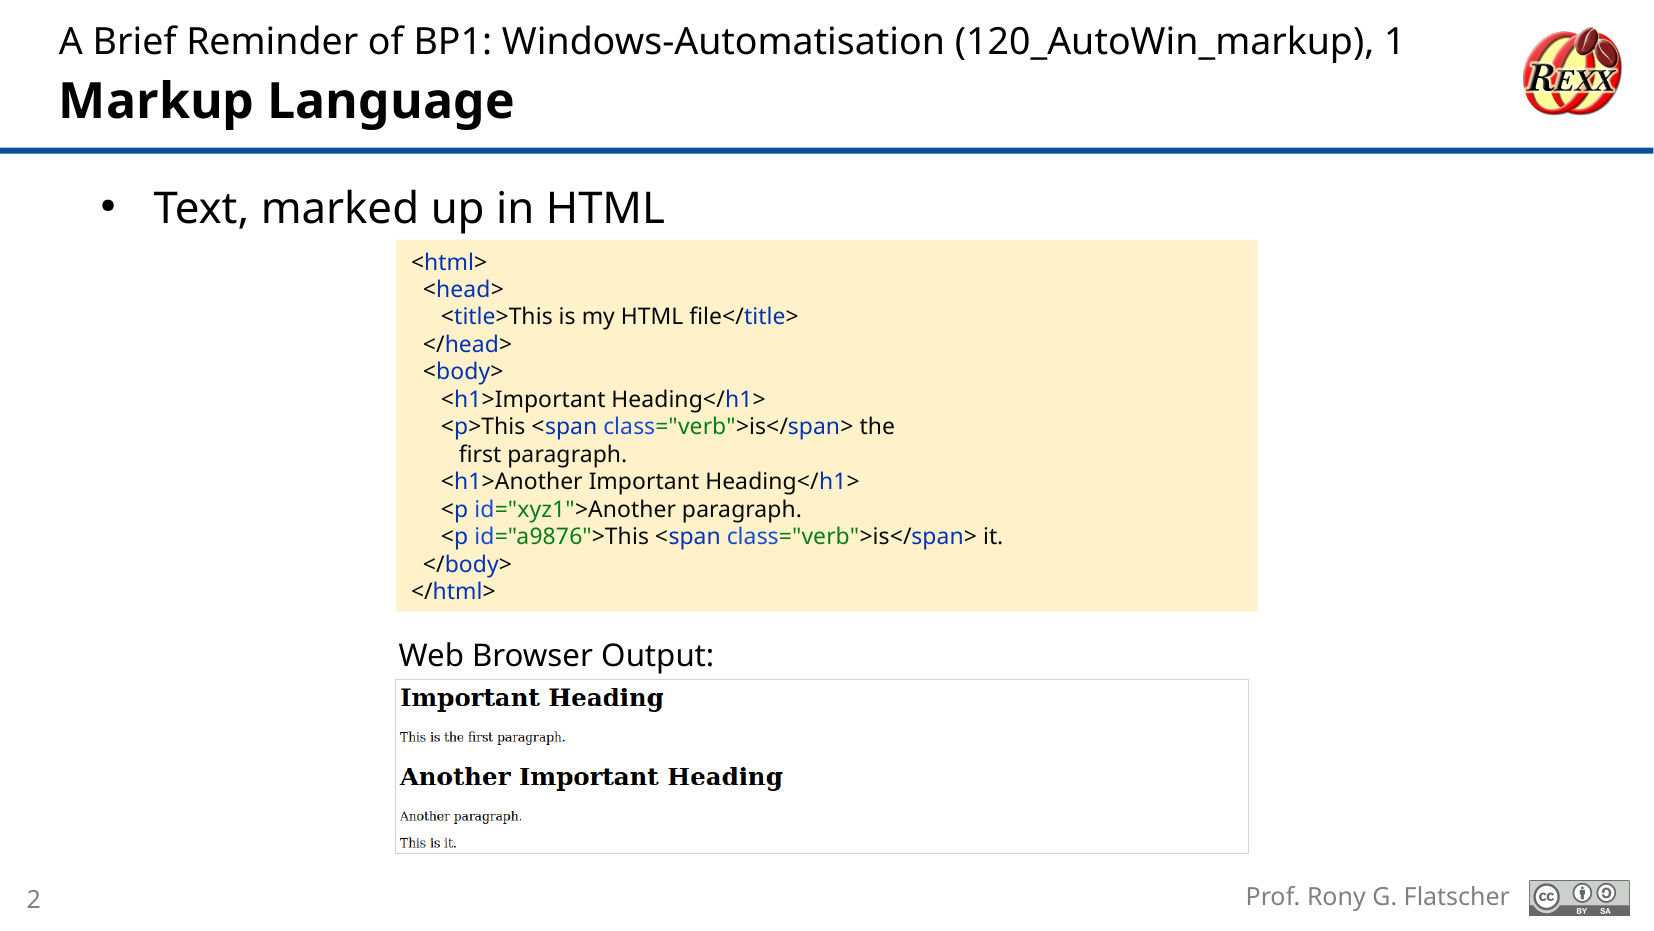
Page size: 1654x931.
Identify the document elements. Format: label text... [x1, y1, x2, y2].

text_box <html> <head> <title>This is my HTML file</title> </head> <body> <h1>Important Heading</h1> <p>This <span class="verb">is</span> the first paragraph. <h1>Another Important Heading</h1> <p id="xyz1">Another paragraph. <p id="a9876">This <span class="verb">is</span> it. </body> </html> [396, 239, 1258, 612]
text_box Web Browser Output: [383, 626, 1564, 682]
title A Brief Reminder of BP1: Windows-Automatisation (120_AutoWin_markup), 1 Markup Language [0, 0, 1625, 148]
list Text, marked up in HTML [82, 177, 1571, 857]
picture [395, 679, 1249, 854]
